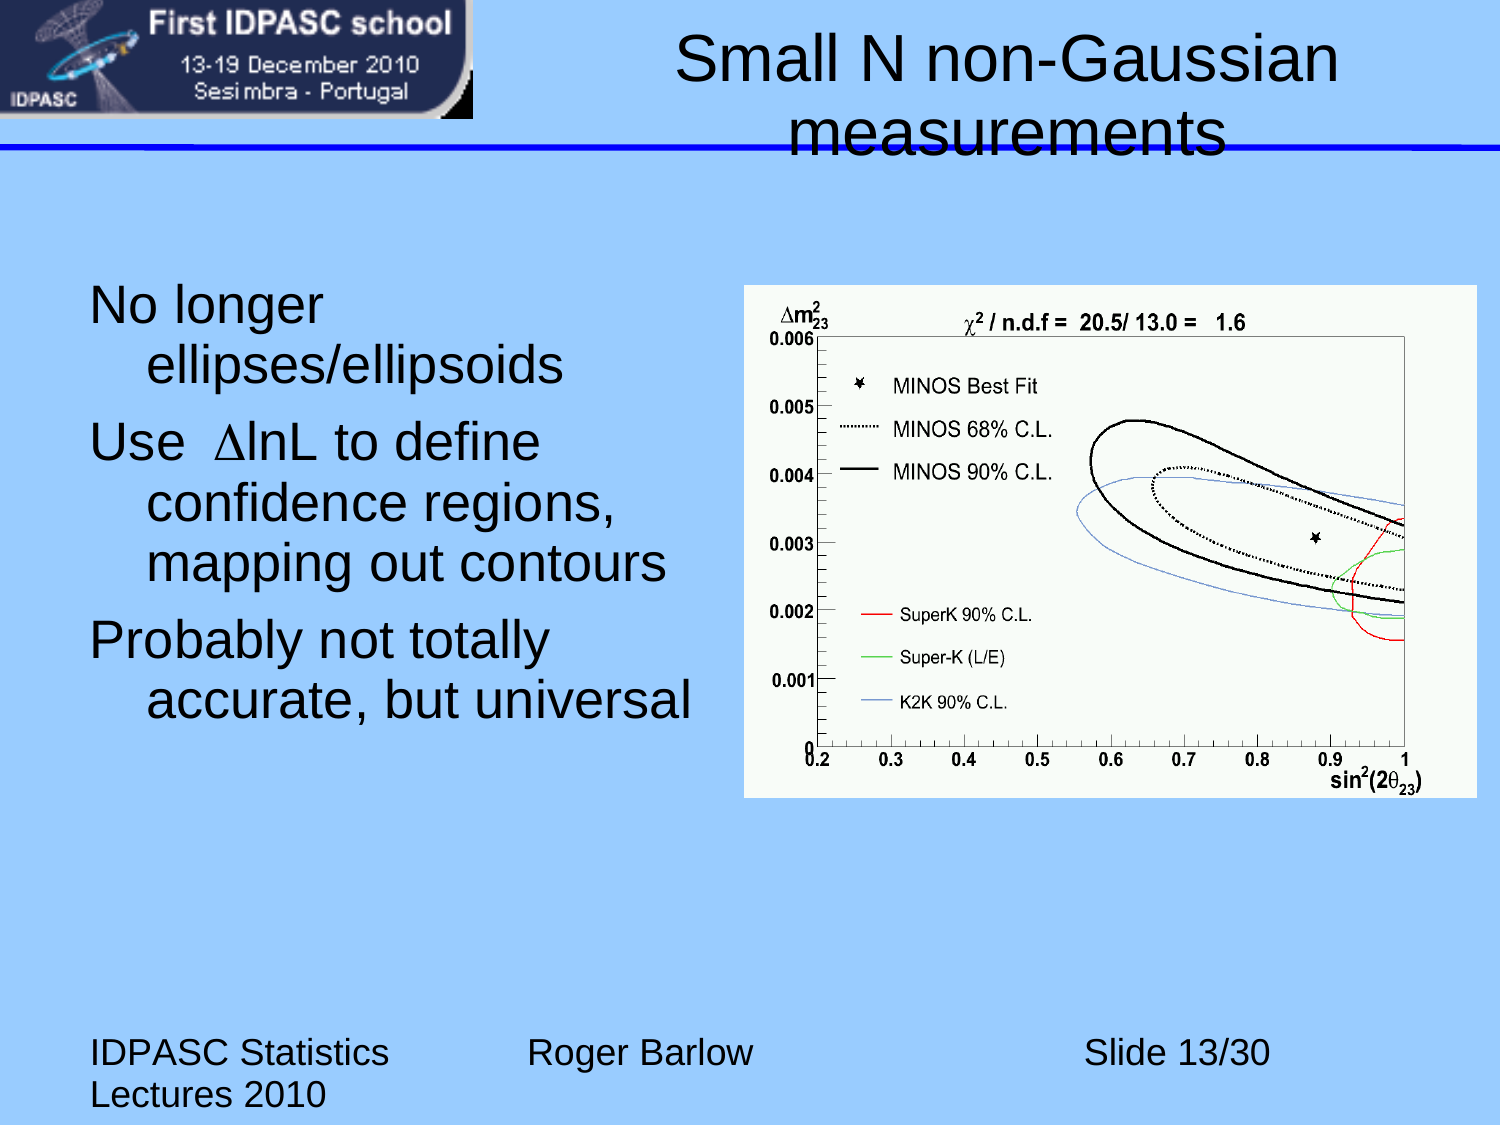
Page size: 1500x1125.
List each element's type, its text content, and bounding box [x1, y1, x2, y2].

picture [744, 285, 1477, 798]
list No longer ellipses/ellipsoids Use lnL to define confidence regions, mapping out contours Probably not totally accurate, but universal [75, 262, 734, 1026]
title Small N non-Gaussian measurements [590, 21, 1426, 171]
picture [0, 0, 473, 119]
